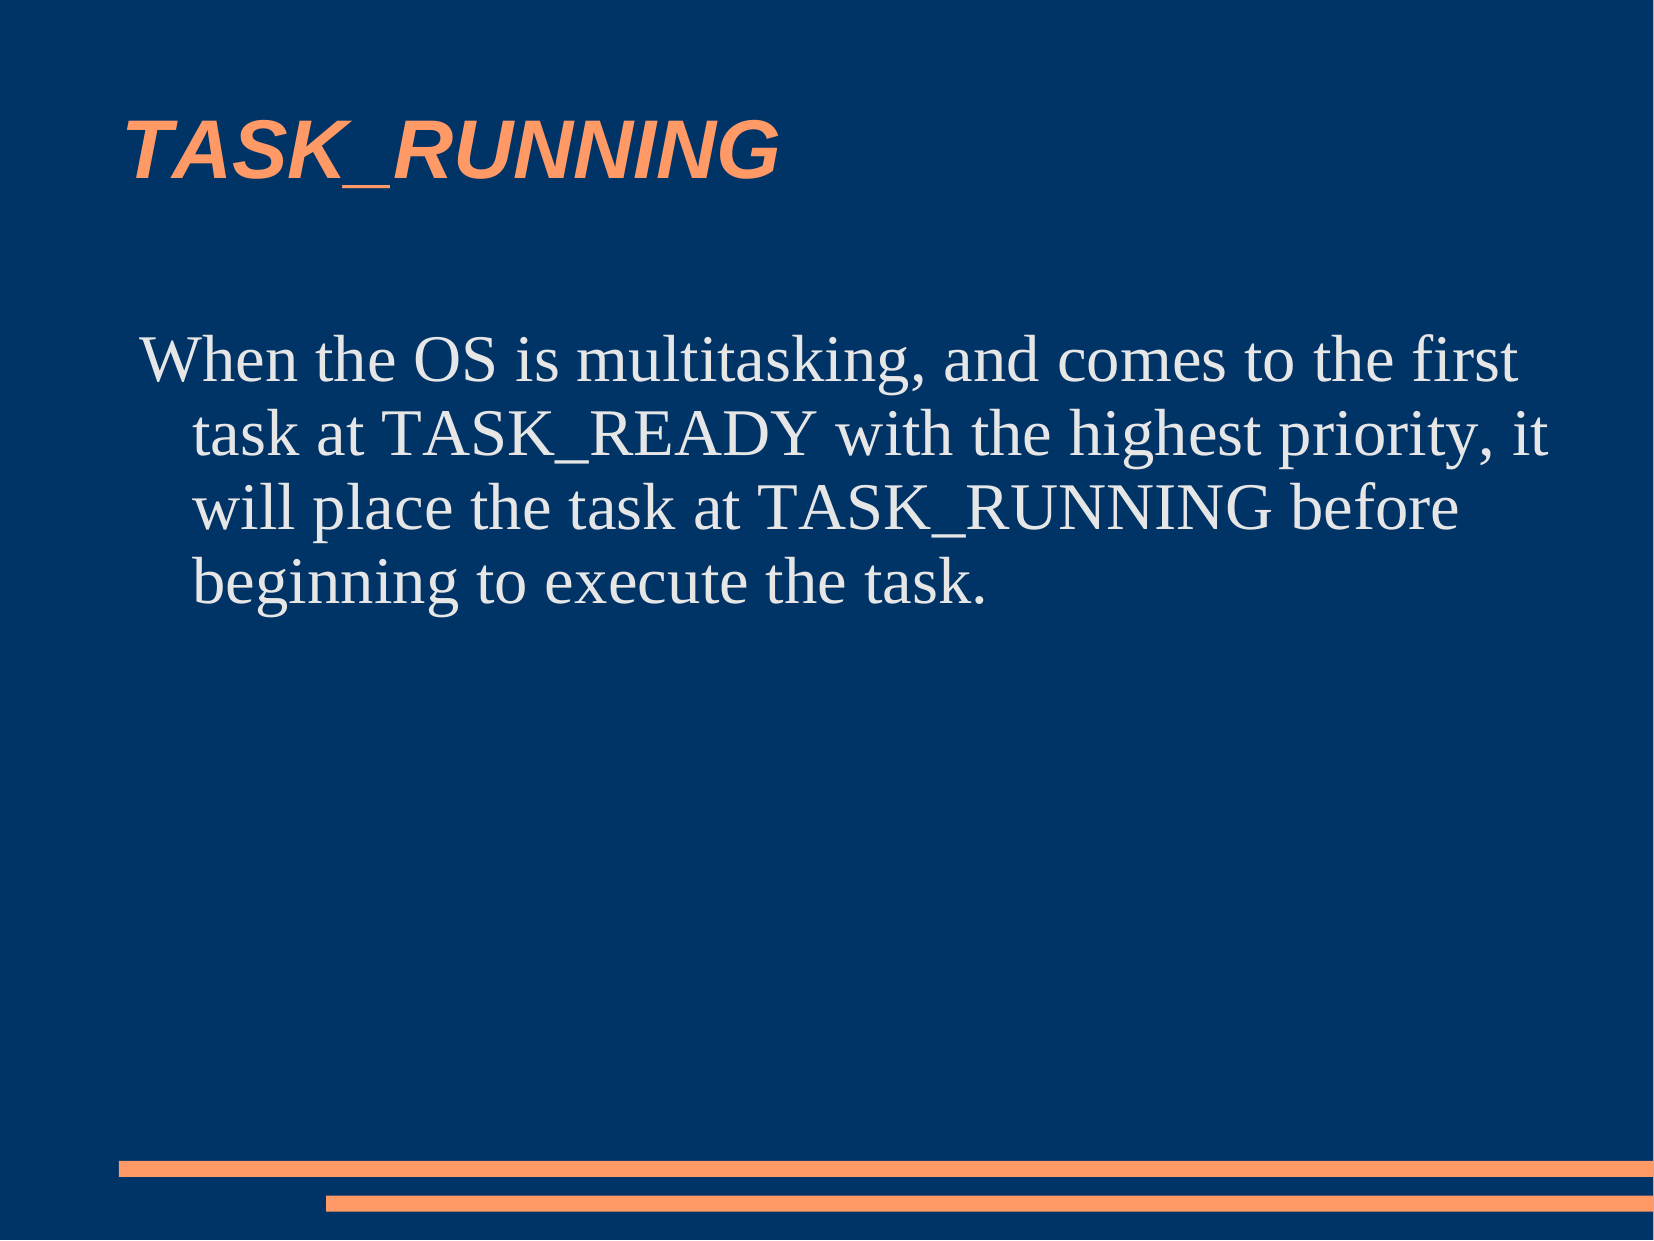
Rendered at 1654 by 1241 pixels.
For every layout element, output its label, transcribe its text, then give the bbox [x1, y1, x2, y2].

list When the OS is multitasking, and comes to the first task at TASK_READY with the highest priority, it will place the task at TASK_RUNNING before beginning to execute the task. [121, 322, 1561, 1133]
title TASK_RUNNING [121, 46, 1534, 254]
